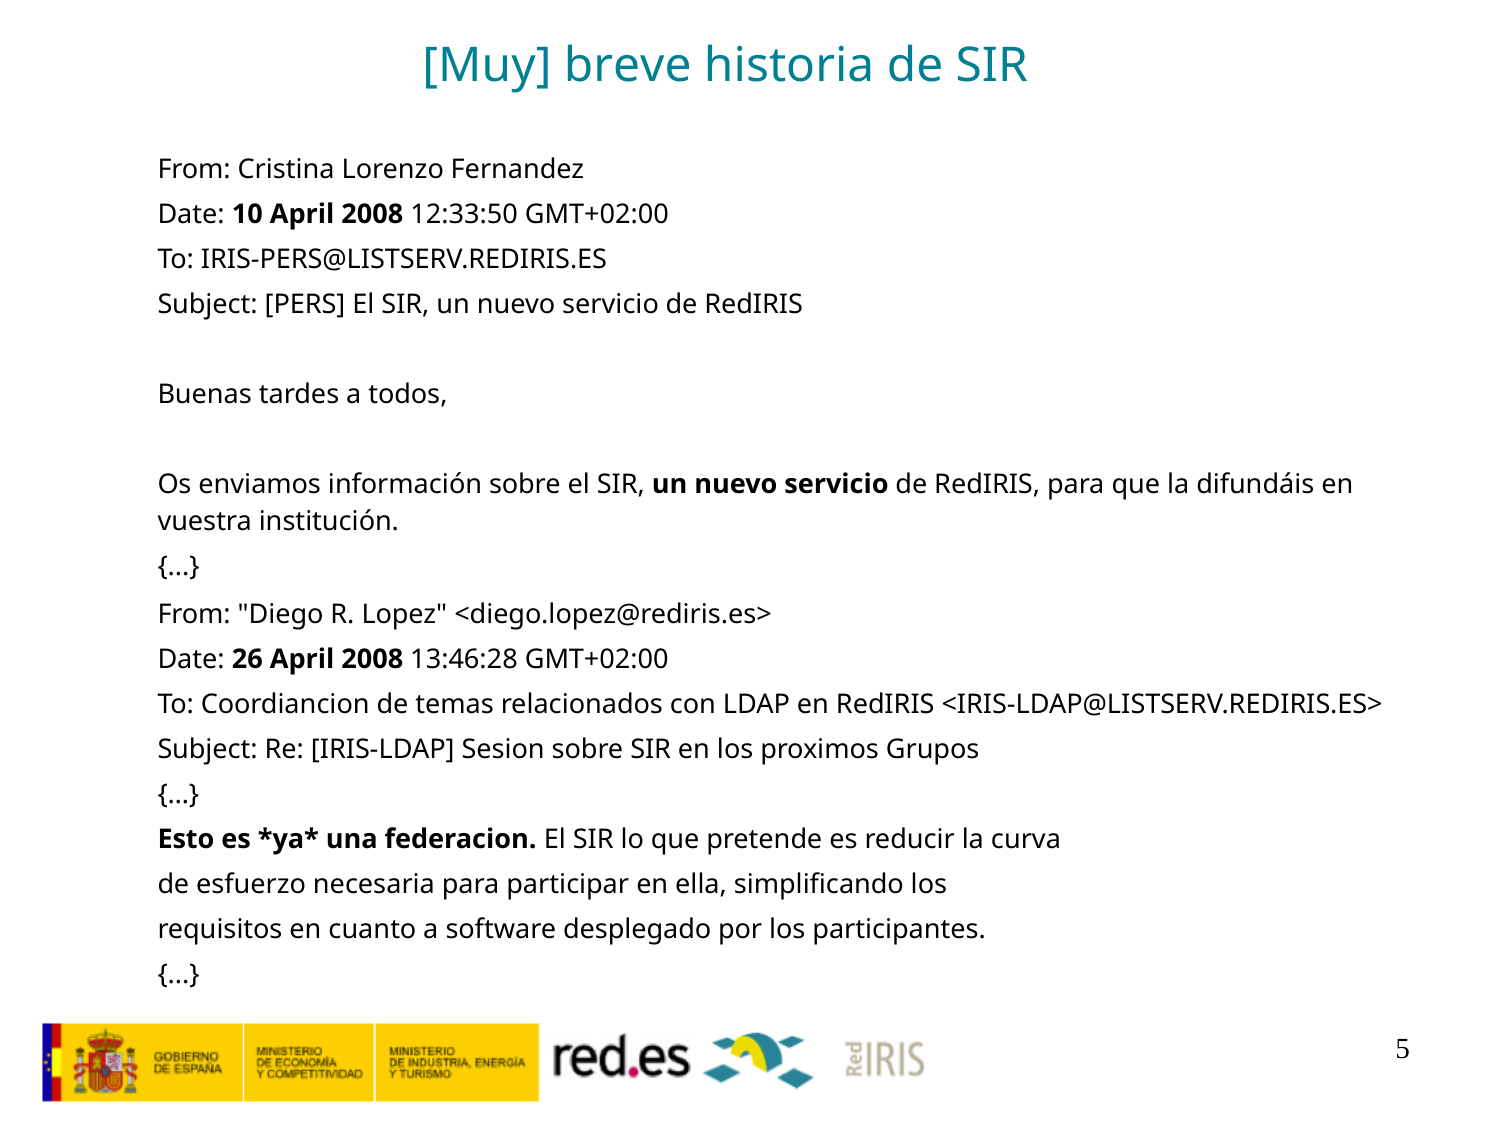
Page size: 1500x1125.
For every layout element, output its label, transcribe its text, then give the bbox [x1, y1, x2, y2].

picture [40, 1017, 936, 1107]
list From: "Diego R. Lopez" <diego.lopez@rediris.es> Date: 26 April 2008 13:46:28 GMT+02:00 To: Coordiancion de temas relacionados con LDAP en RedIRIS <IRIS-LDAP@LISTSERV.REDIRIS.ES> Subject: Re: [IRIS-LDAP] Sesion sobre SIR en los proximos Grupos {…} Esto es *ya* una federacion. El SIR lo que pretende es reducir la curva de esfuerzo necesaria para participar en ella, simplificando los requisitos en cuanto a software desplegado por los participantes. {...} [82, 594, 1433, 1048]
list From: Cristina Lorenzo Fernandez Date: 10 April 2008 12:33:50 GMT+02:00 To: IRIS-PERS@LISTSERV.REDIRIS.ES Subject: [PERS] El SIR, un nuevo servicio de RedIRIS Buenas tardes a todos, Os enviamos información sobre el SIR, un nuevo servicio de RedIRIS, para que la difundáis en vuestra institución. {...} [82, 149, 1433, 547]
text_box [Muy] breve historia de SIR [407, 22, 1044, 103]
